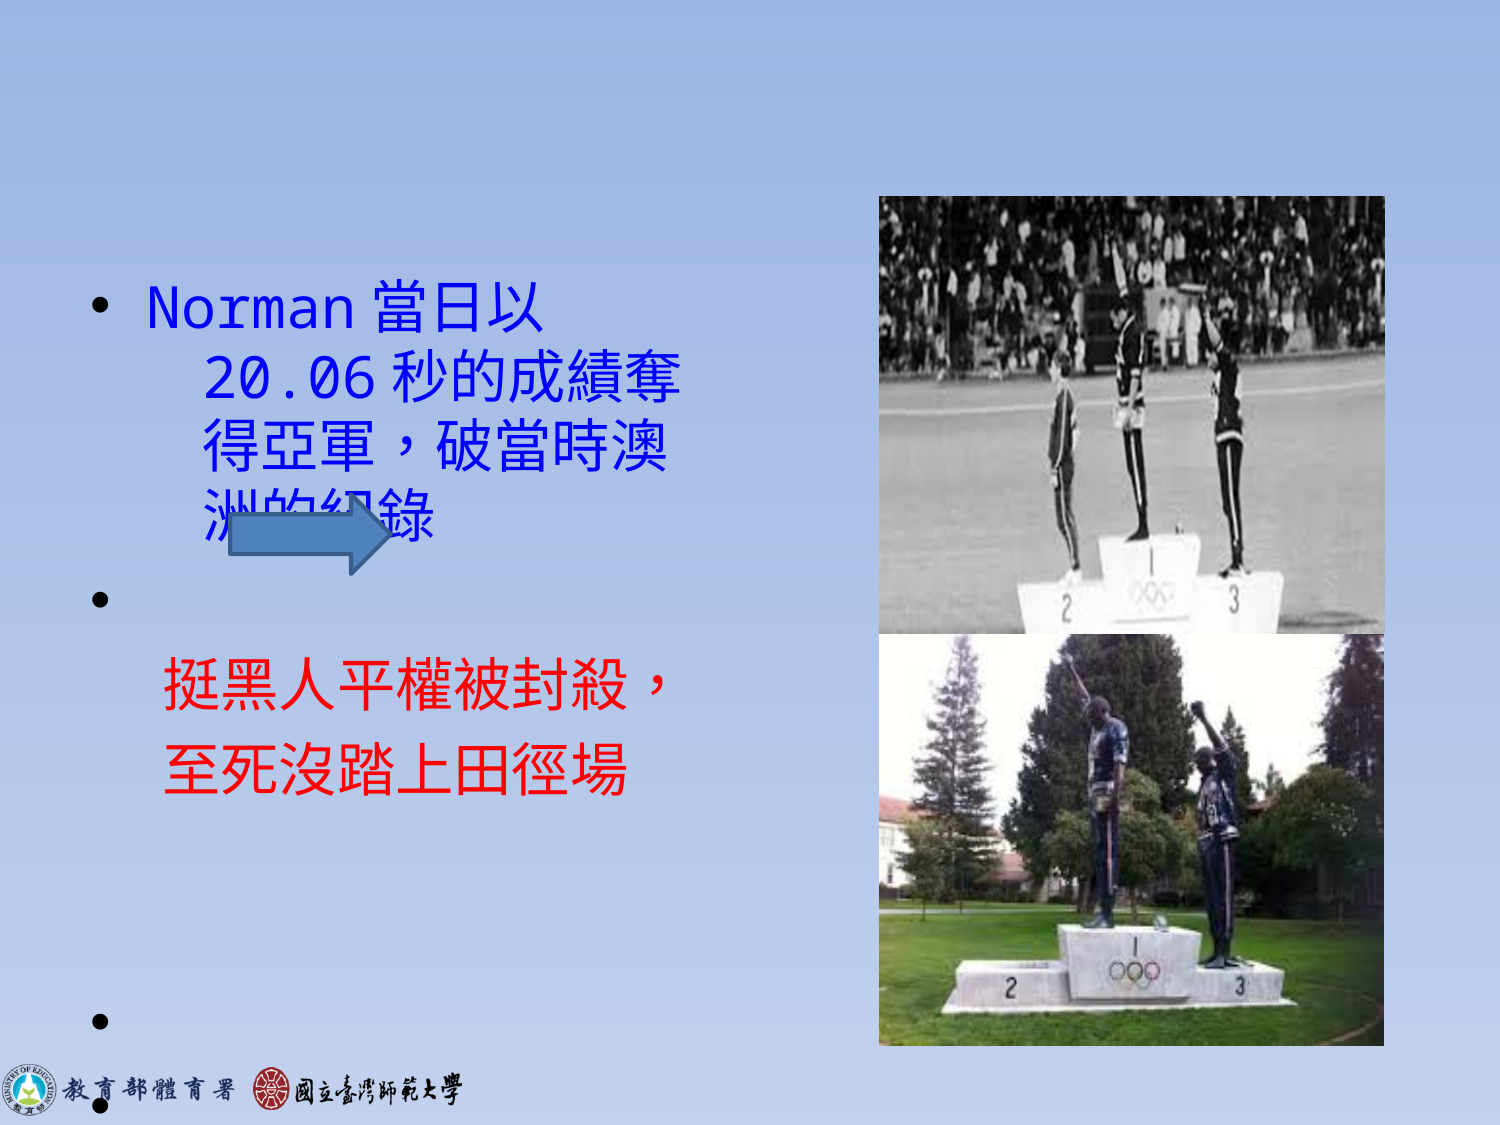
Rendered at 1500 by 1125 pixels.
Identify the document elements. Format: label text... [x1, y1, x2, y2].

picture [879, 196, 1385, 1046]
text_box [230, 494, 391, 574]
list Norman當日以20.06秒的成績奪得亞軍，破當時澳洲的紀錄 挺黑人平權被封殺， 至死沒踏上田徑場 [75, 262, 738, 1005]
